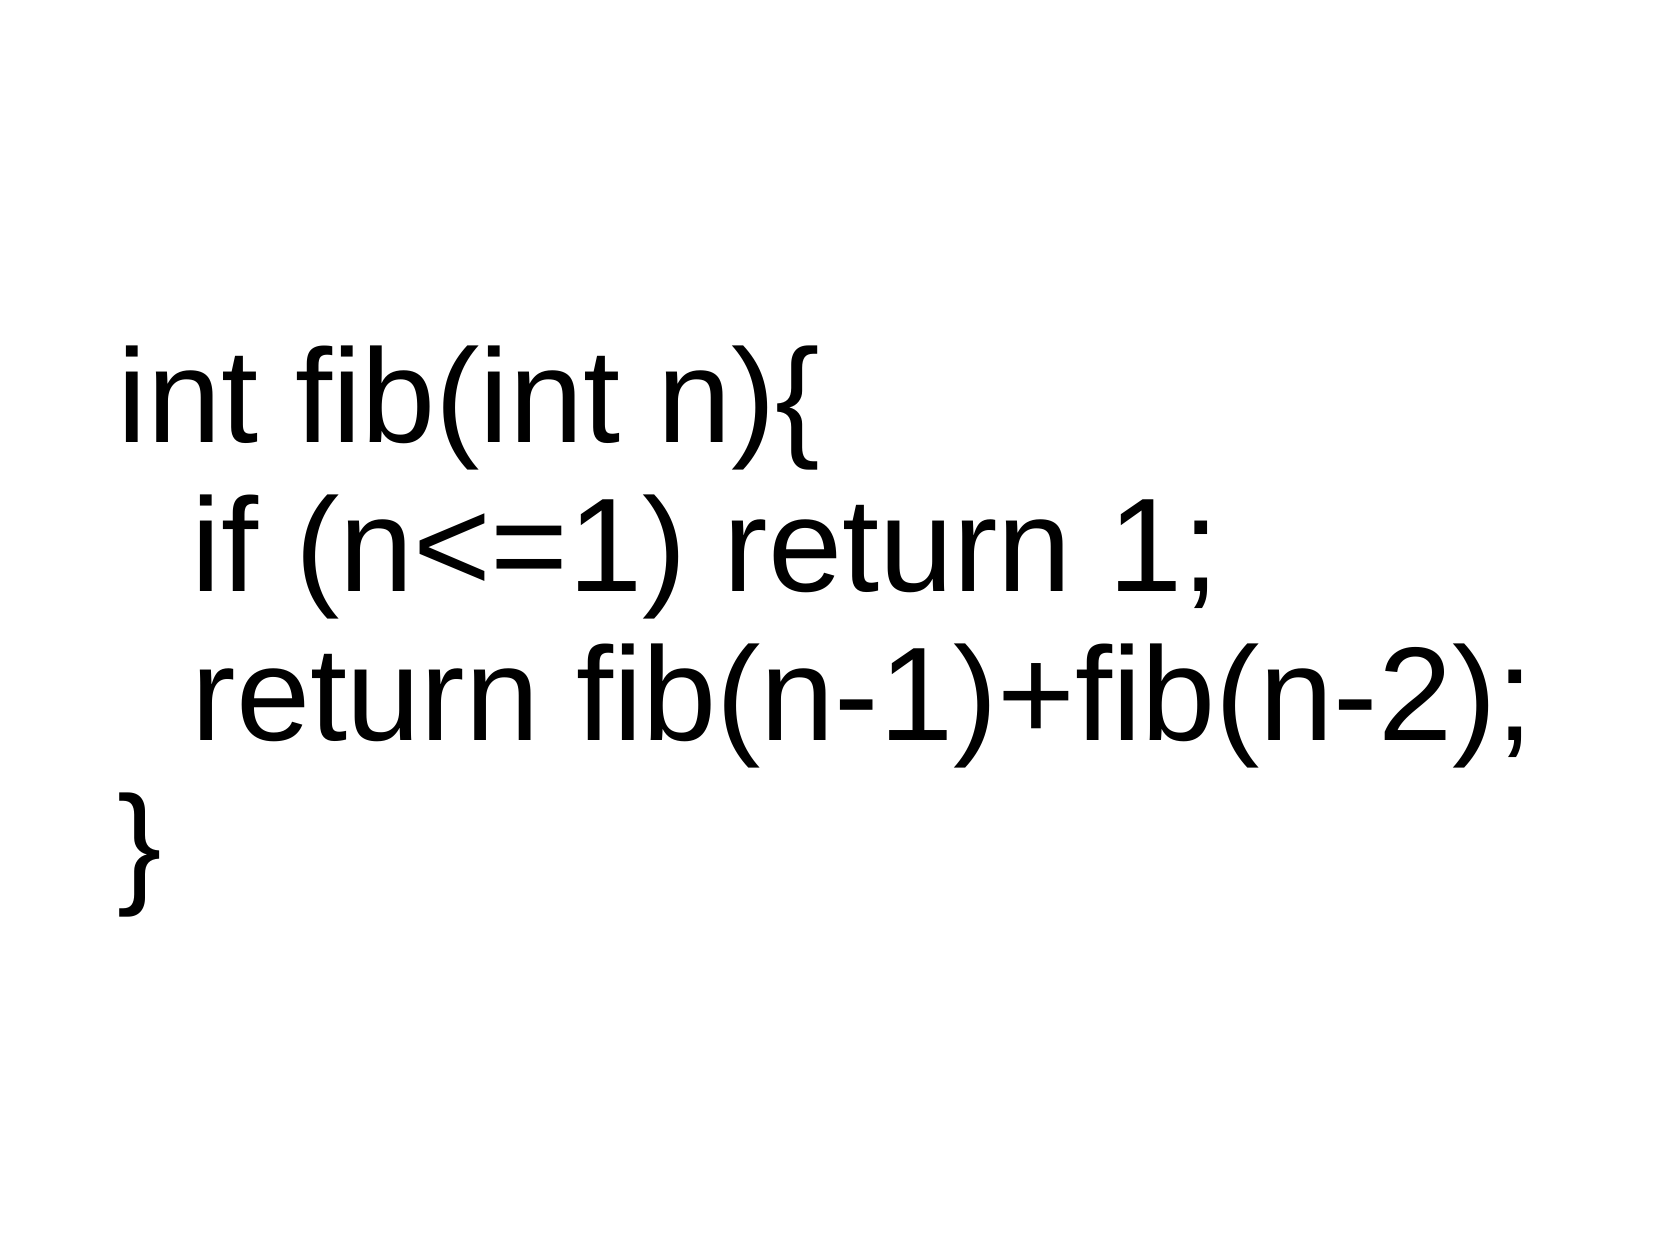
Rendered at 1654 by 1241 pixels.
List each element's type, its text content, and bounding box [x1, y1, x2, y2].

text_box int fib(int n){ if (n<=1) return 1; return fib(n-1)+fib(n-2); } [103, 314, 1551, 926]
